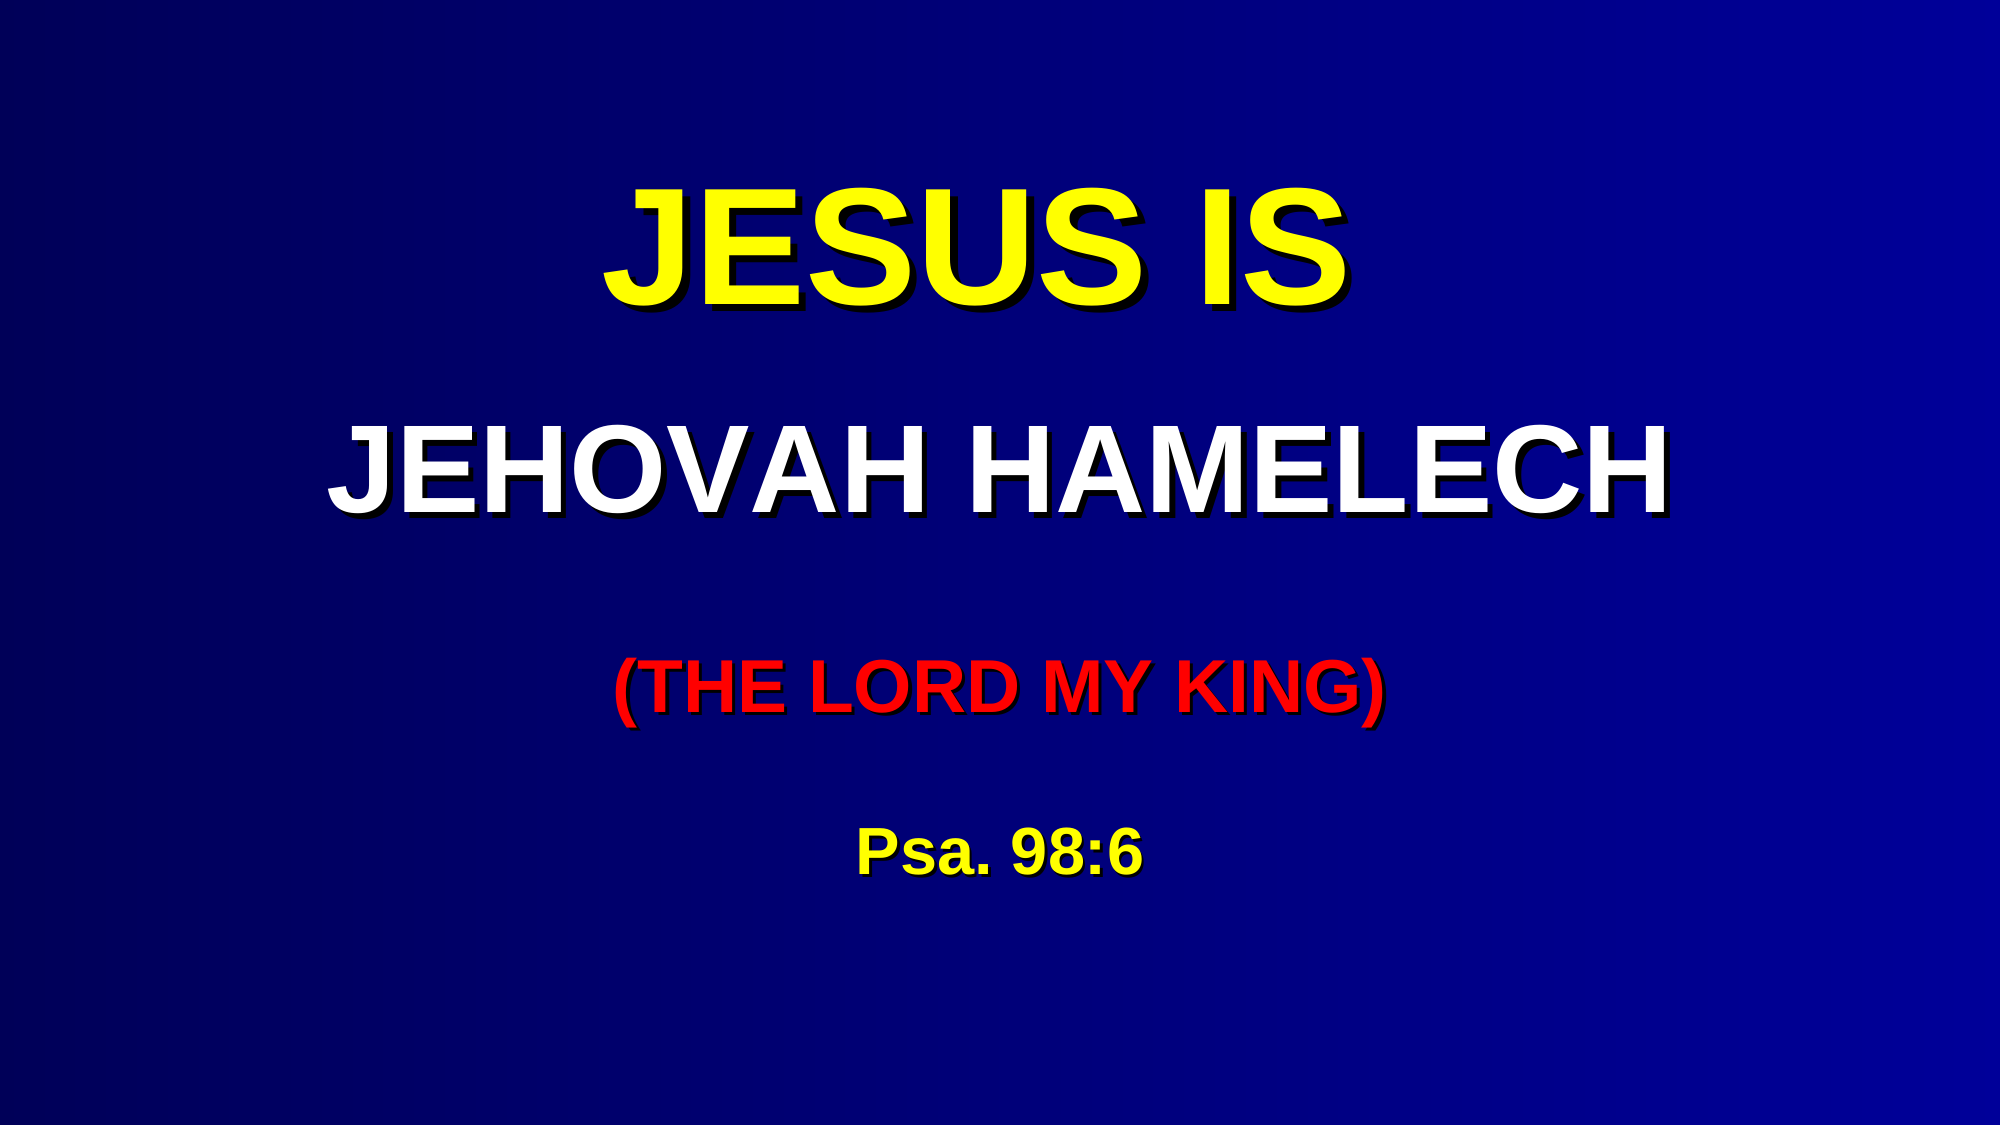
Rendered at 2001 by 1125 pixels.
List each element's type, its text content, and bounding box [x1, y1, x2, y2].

title JESUS IS JEHOVAH HAMELECH (THE LORD MY KING) Psa. 98:6 [0, 0, 2000, 1125]
